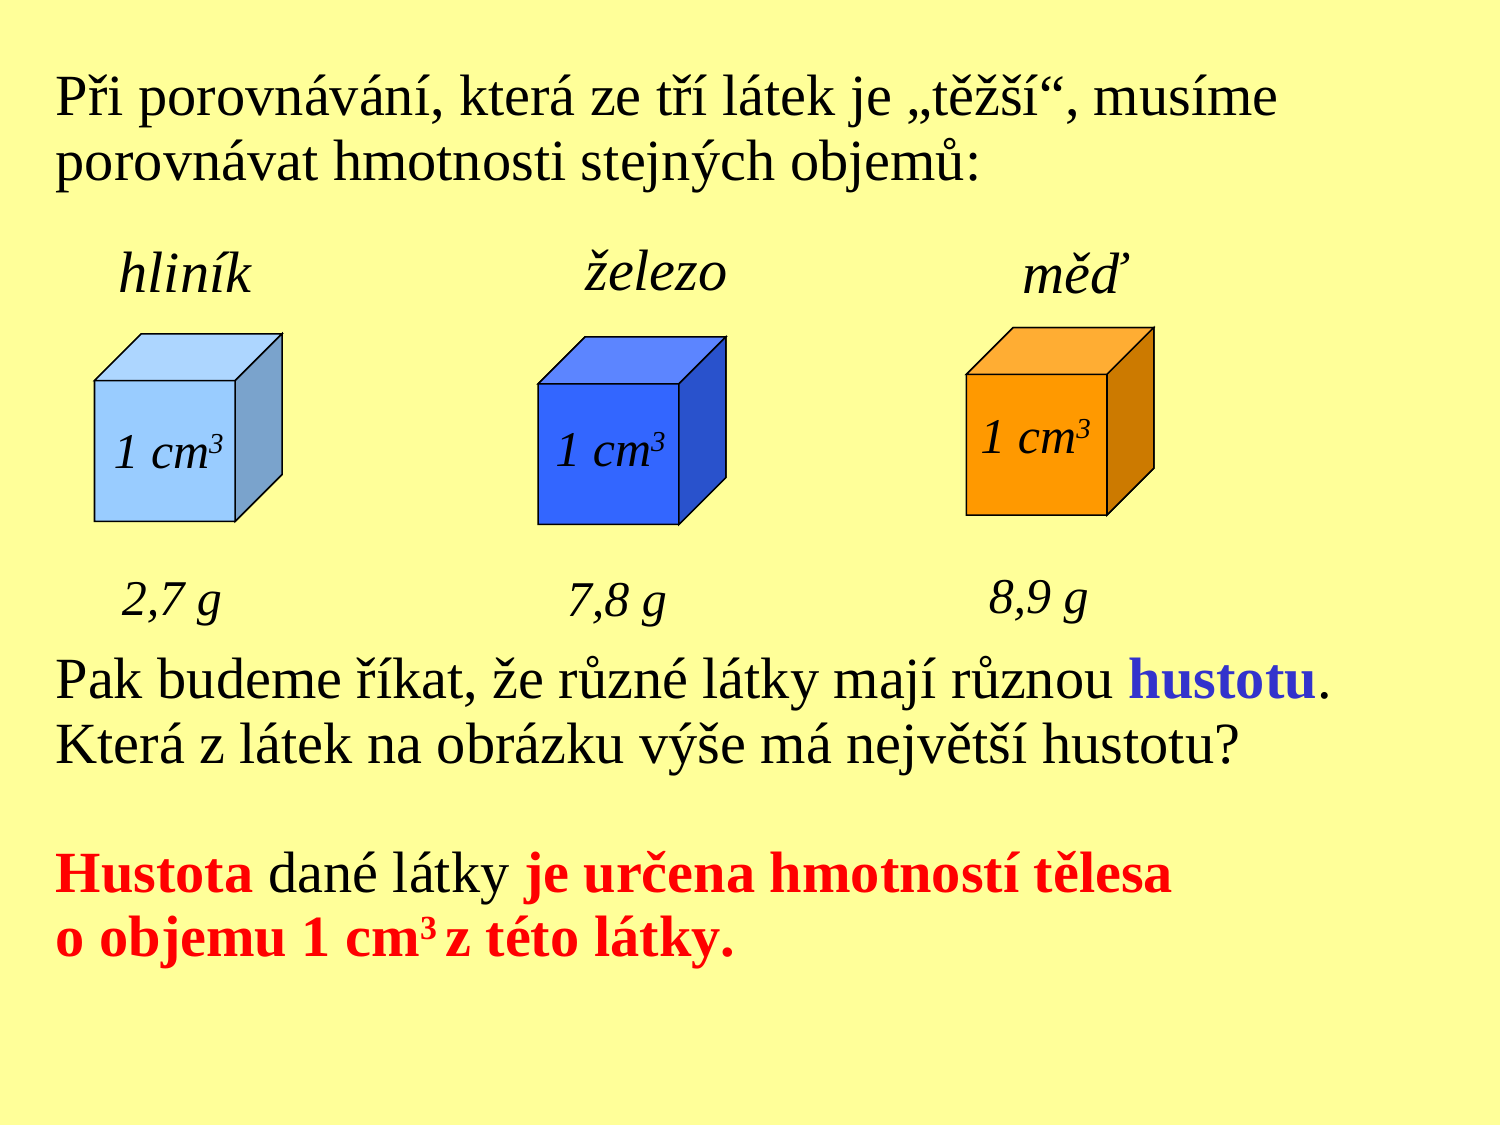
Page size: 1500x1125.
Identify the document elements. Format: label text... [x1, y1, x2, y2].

text_box Při porovnávání, která ze tří látek je „těžší“, musíme porovnávat hmotnosti stejných objemů: [41, 56, 1500, 201]
text_box [94, 333, 283, 522]
text_box 1 cm3 [98, 416, 239, 487]
text_box Pak budeme říkat, že různé látky mají různou hustotu. Která z látek na obrázku výše má největší hustotu? Hustota dané látky je určena hmotností tělesa o objemu 1 cm3 z této látky. [41, 639, 1500, 978]
text_box 1 cm3 [965, 401, 1106, 473]
text_box hliník [103, 232, 267, 313]
text_box 8,9 g [973, 561, 1104, 632]
text_box 1 cm3 [540, 414, 681, 486]
text_box měď [1008, 234, 1173, 315]
text_box [538, 336, 726, 525]
text_box [966, 327, 1154, 516]
text_box železo [570, 230, 743, 311]
text_box 7,8 g [552, 564, 682, 636]
text_box 2,7 g [107, 562, 237, 634]
